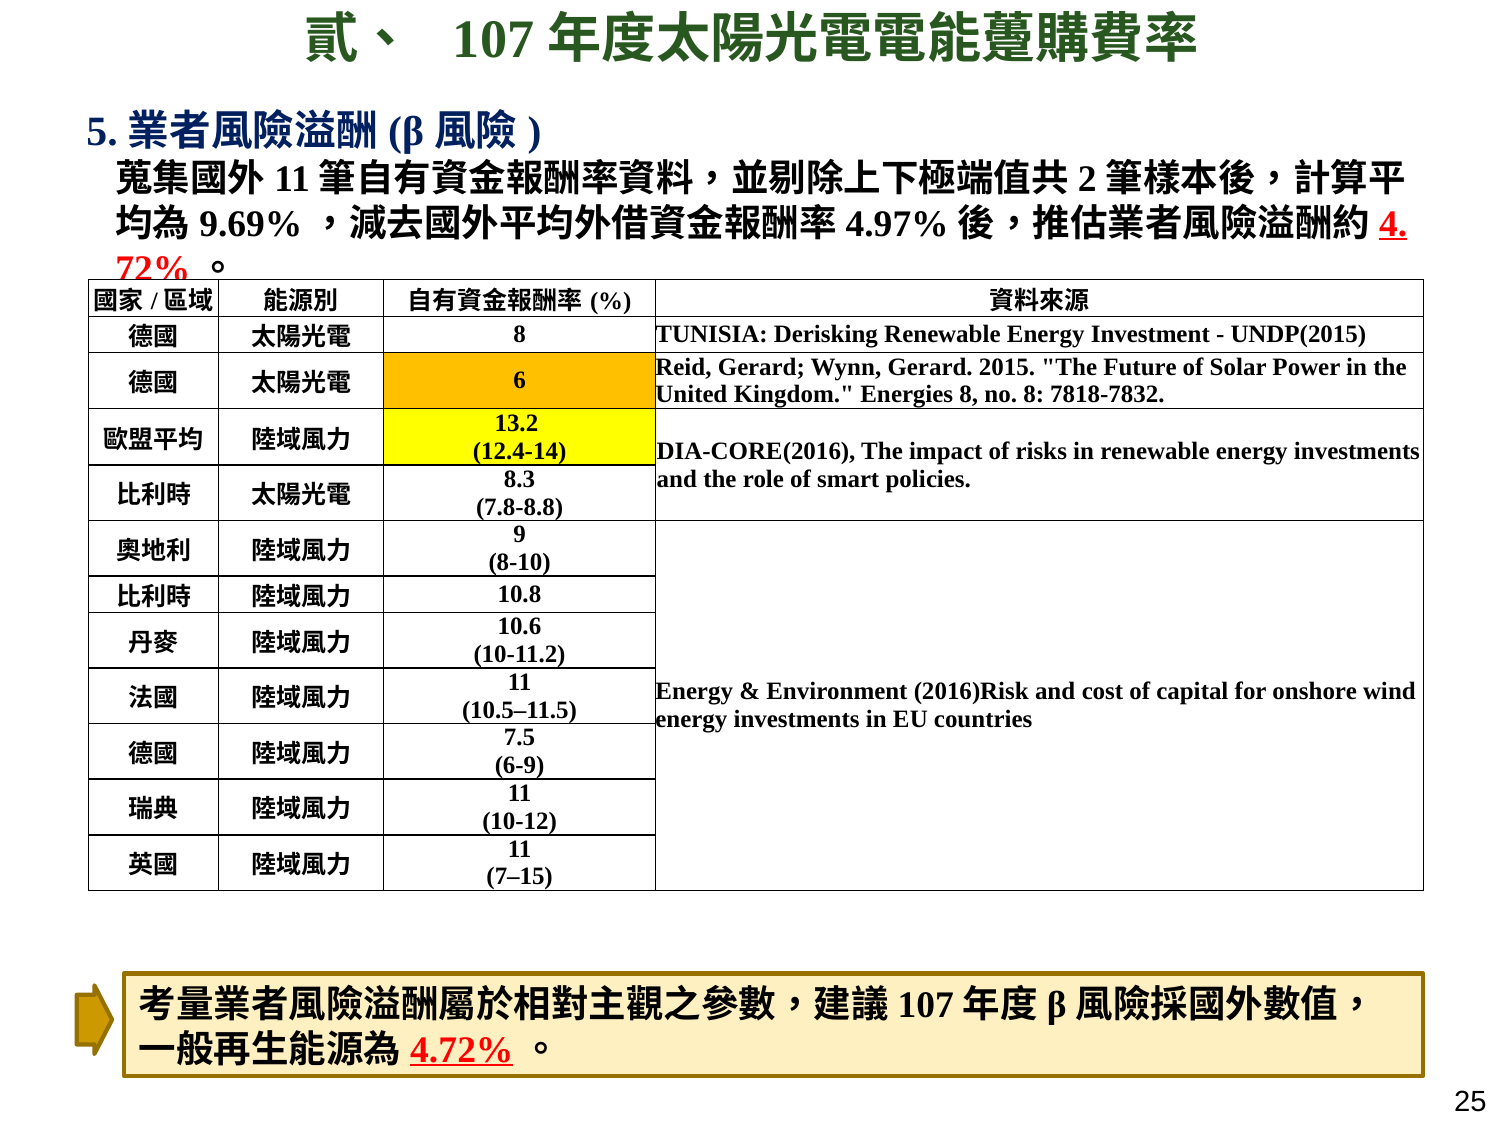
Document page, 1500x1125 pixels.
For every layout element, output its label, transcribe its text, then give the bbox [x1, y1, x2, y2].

table_cell 陸域風力 [219, 836, 383, 890]
table_cell 7.5 (6-9) [384, 724, 655, 778]
text_box [76, 985, 113, 1055]
list 5.業者風險溢酬(β風險) 蒐集國外11筆自有資金報酬率資料，並剔除上下極端值共2筆樣本後，計算平均為9.69%，減去國外平均外借資金報酬率4.97%後，推估業者風險溢酬約4.72%。 [41, 96, 1438, 256]
table_cell 陸域風力 [219, 669, 383, 723]
table_cell 13.2 (12.4-14) [384, 409, 655, 464]
table_cell 太陽光電 [219, 466, 383, 520]
table_cell 11 (10.5–11.5) [384, 669, 655, 723]
text_box 考量業者風險溢酬屬於相對主觀之參數，建議107年度β風險採國外數值，一般再生能源為4.72%。 [124, 974, 1423, 1076]
table_cell 陸域風力 [219, 521, 383, 575]
table_cell 陸域風力 [219, 780, 383, 834]
table_cell 陸域風力 [219, 724, 383, 778]
table_cell 奧地利 [89, 521, 218, 575]
table_cell 太陽光電 [219, 317, 383, 352]
table_cell 德國 [89, 317, 218, 352]
table_cell 8.3 (7.8-8.8) [384, 466, 655, 520]
table_cell 瑞典 [89, 780, 218, 834]
table_header 資料來源 [656, 280, 1423, 316]
table_cell 英國 [89, 836, 218, 890]
table_cell 比利時 [89, 466, 218, 520]
table_cell 太陽光電 [219, 353, 383, 408]
table_header 自有資金報酬率(%) [384, 280, 655, 316]
table_cell 德國 [89, 724, 218, 778]
slide_number <編號> [1151, 1074, 1500, 1125]
table_cell 德國 [89, 353, 218, 408]
text_box 貳、 107年度太陽光電電能躉購費率 [78, 0, 1425, 90]
table_cell 10.6 (10-11.2) [384, 613, 655, 667]
table_cell 法國 [89, 669, 218, 723]
table_cell 8 [384, 317, 655, 352]
table_cell 6 [384, 353, 655, 408]
table_cell 10.8 [384, 577, 655, 612]
table_cell 丹麥 [89, 613, 218, 667]
table_cell 陸域風力 [219, 613, 383, 667]
table_header 能源別 [219, 280, 383, 316]
table_header 國家/區域 [89, 280, 218, 316]
table_cell Reid, Gerard; Wynn, Gerard. 2015. "The Future of Solar Power in the United Kingdom." Energies 8, no. 8: 7818-7832. [656, 353, 1423, 408]
table_cell 11 (7–15) [384, 836, 655, 890]
table_cell 陸域風力 [219, 577, 383, 612]
table_cell 11 (10-12) [384, 780, 655, 834]
table_cell 陸域風力 [219, 409, 383, 464]
table_cell Energy & Environment (2016)Risk and cost of capital for onshore wind energy investments in EU countries [656, 521, 1423, 890]
table_cell DIA-CORE(2016), The impact of risks in renewable energy investments and the role of smart policies. [656, 409, 1423, 520]
table_cell 比利時 [89, 577, 218, 612]
table_cell 歐盟平均 [89, 409, 218, 464]
table_cell TUNISIA: Derisking Renewable Energy Investment - UNDP(2015) [656, 317, 1423, 352]
table_cell 9 (8-10) [384, 521, 655, 575]
